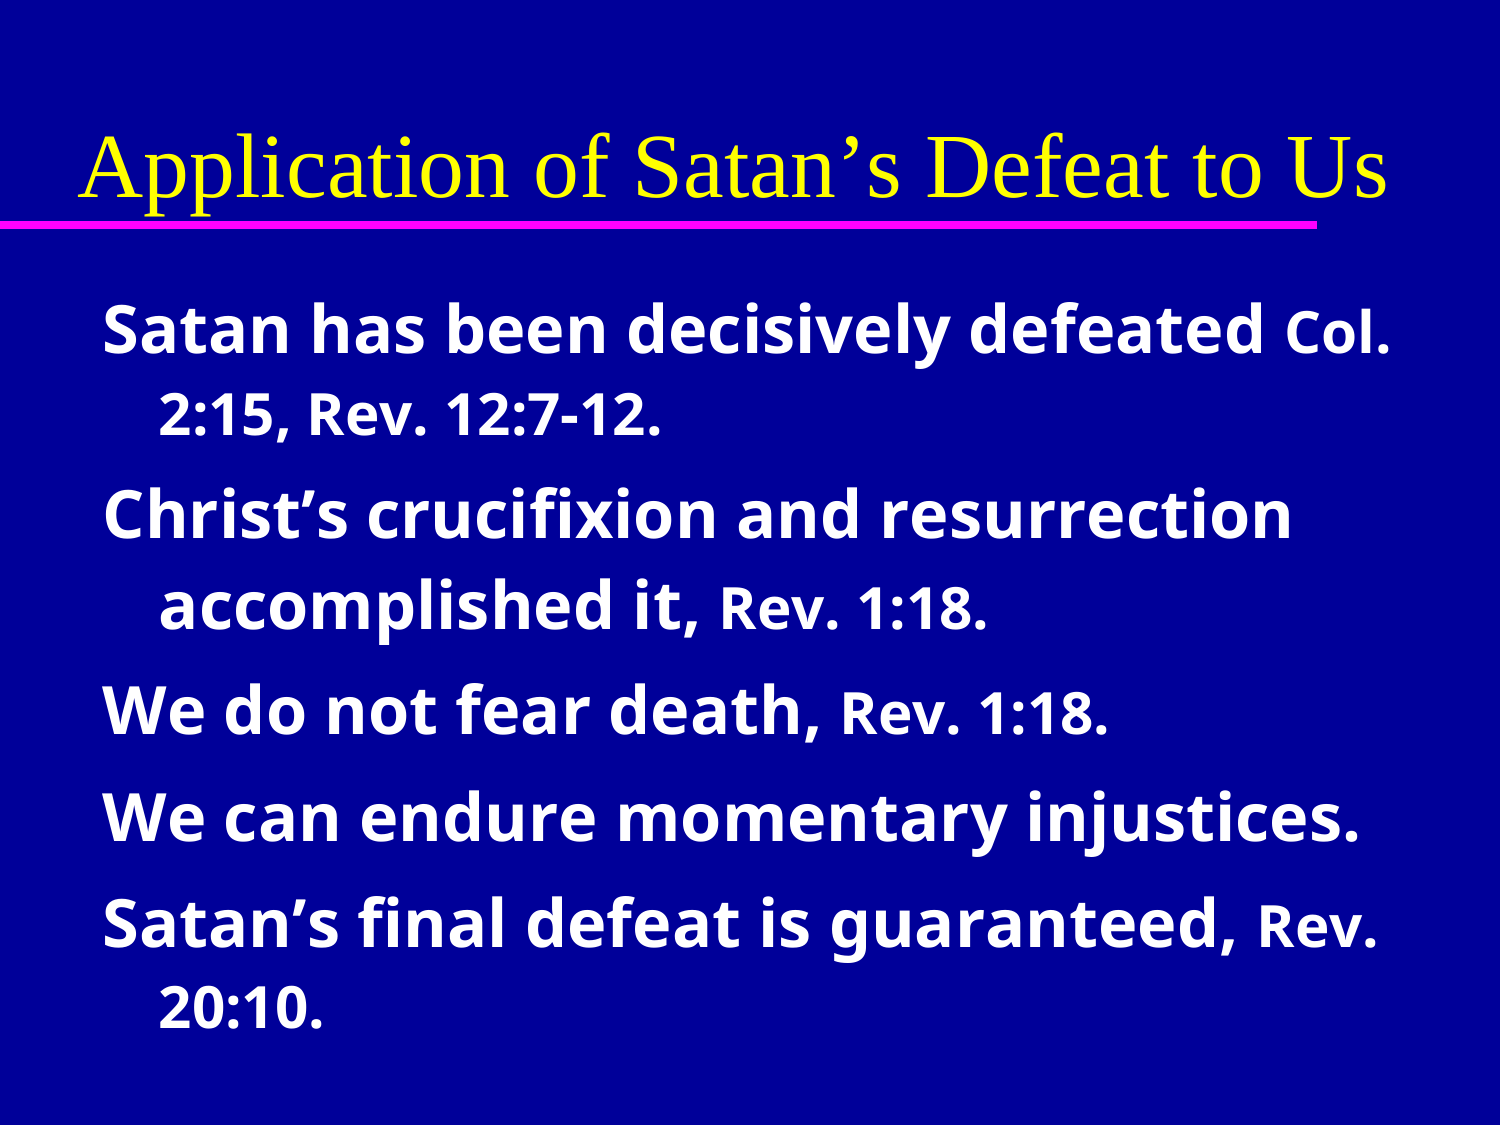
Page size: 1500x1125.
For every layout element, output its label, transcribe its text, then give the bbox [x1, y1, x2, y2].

title Application of Satan’s Defeat to Us [62, 43, 1413, 225]
list Satan has been decisively defeated Col. 2:15, Rev. 12:7-12. Christ’s crucifixion and resurrection accomplished it, Rev. 1:18. We do not fear death, Rev. 1:18. We can endure momentary injustices. Satan’s final defeat is guaranteed, Rev. 20:10. [87, 275, 1500, 959]
